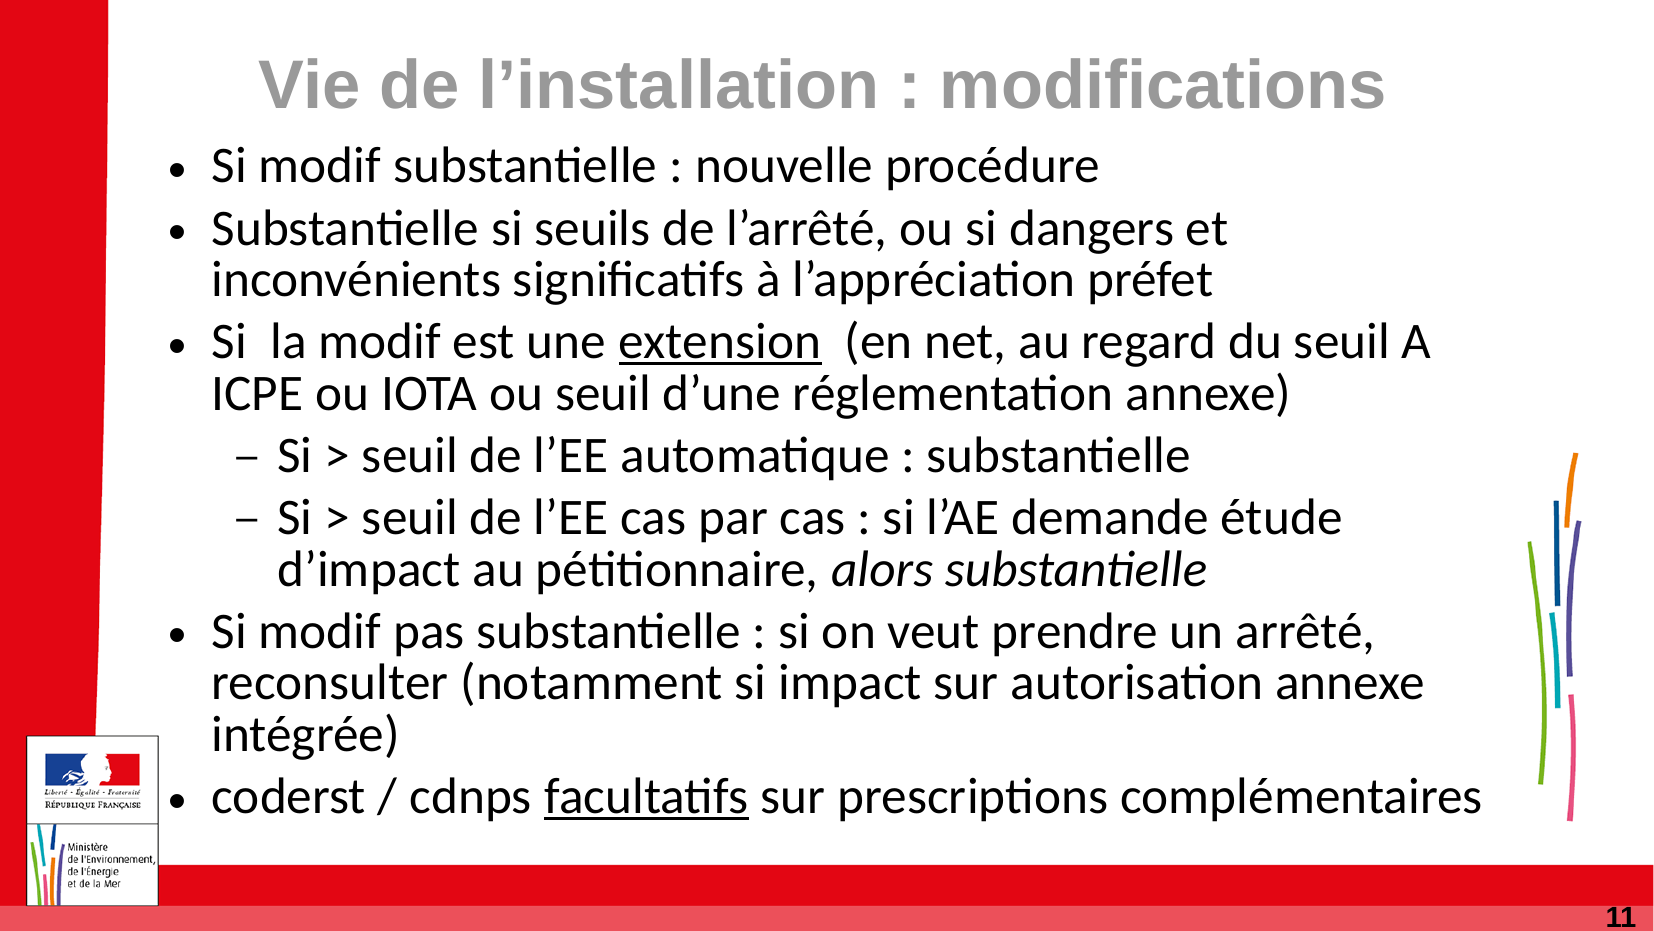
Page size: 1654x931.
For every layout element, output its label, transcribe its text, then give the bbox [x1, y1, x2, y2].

text_box Si modif substantielle : nouvelle procédure Substantielle si seuils de l’arrêté, ou si dangers et inconvénients significatifs à l’appréciation préfet Si la modif est une extension (en net, au regard du seuil A ICPE ou IOTA ou seuil d’une réglementation annexe) Si > seuil de l’EE automatique : substantielle Si > seuil de l’EE cas par cas : si l’AE demande étude d’impact au pétitionnaire, alors substantielle Si modif pas substantielle : si on veut prendre un arrêté, reconsulter (notamment si impact sur autorisation annexe intégrée) coderst / cdnps facultatifs sur prescriptions complémentaires [153, 136, 1504, 880]
picture [0, 0, 1654, 931]
title Vie de l’installation : modifications [88, 7, 1577, 163]
